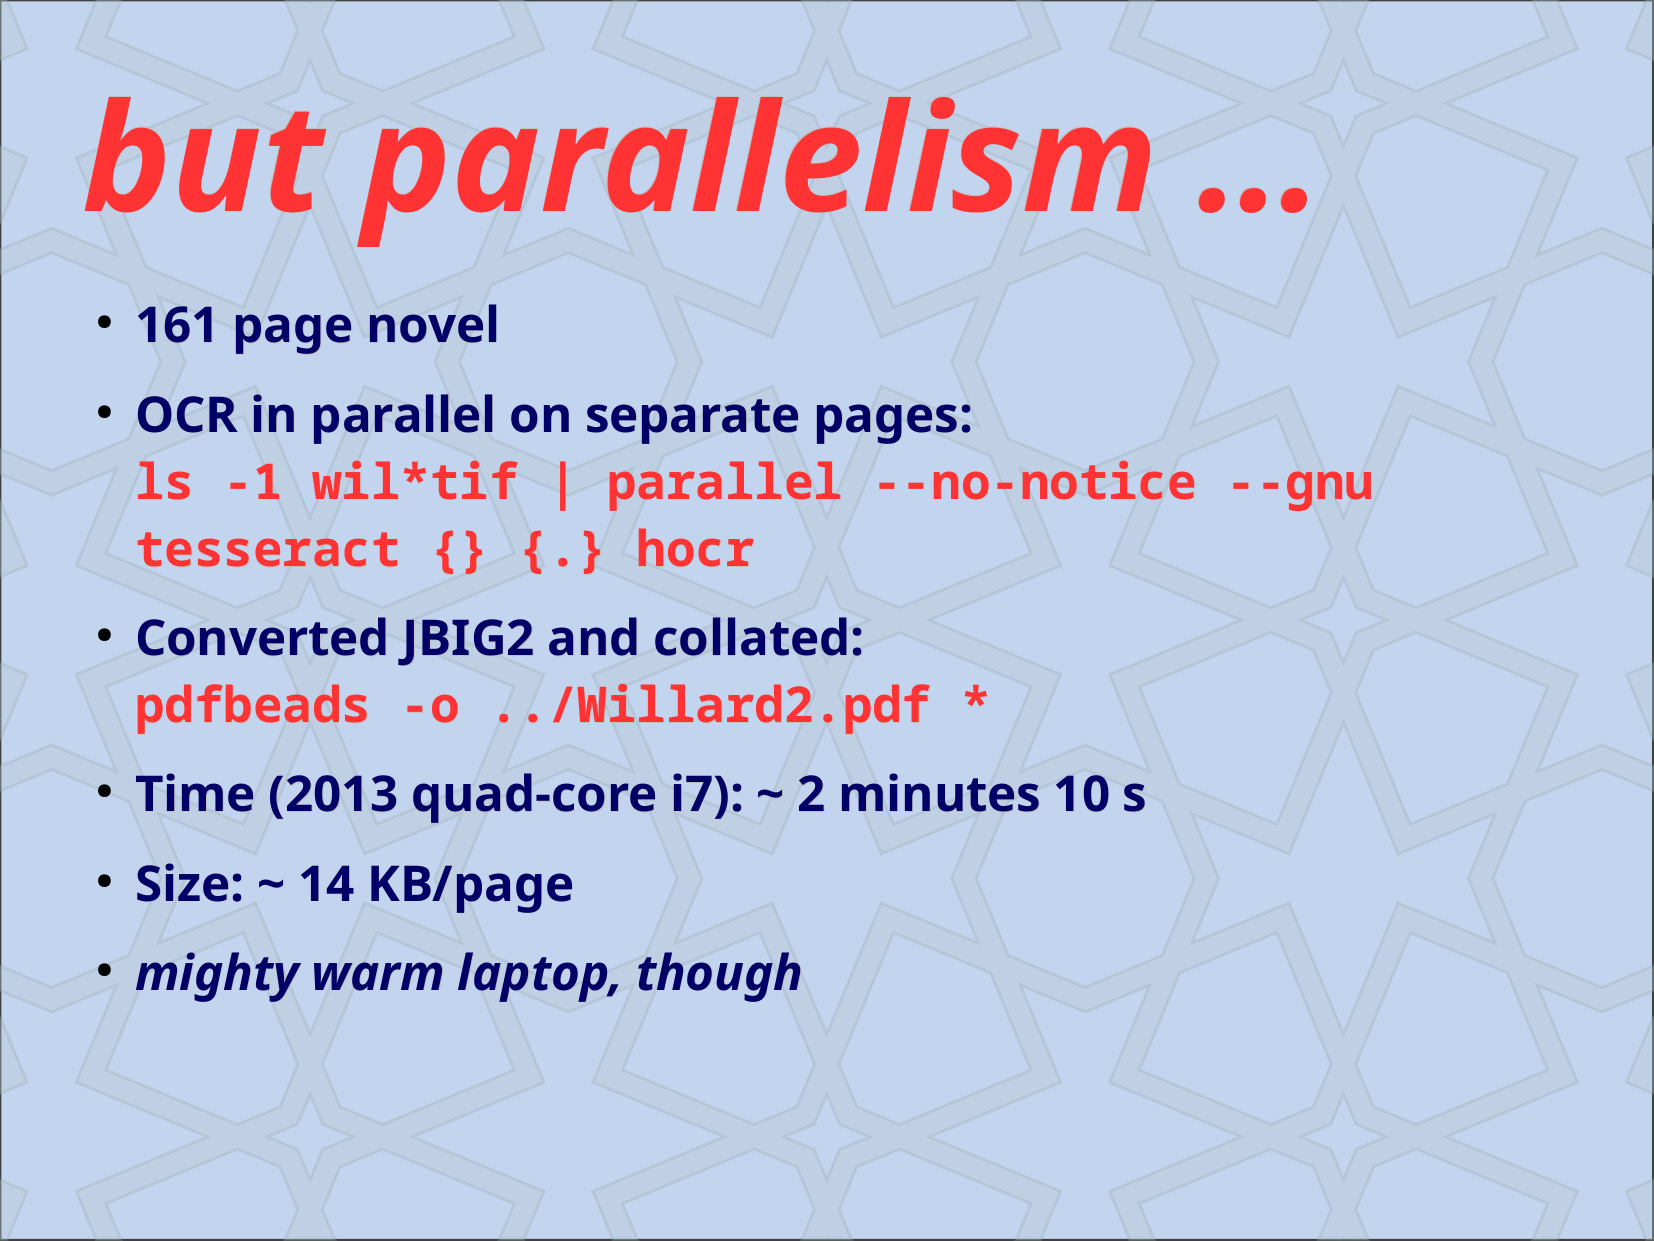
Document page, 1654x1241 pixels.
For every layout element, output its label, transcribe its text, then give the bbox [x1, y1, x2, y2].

title but parallelism … [82, 49, 1571, 257]
list 161 page novel OCR in parallel on separate pages: ls -1 wil*tif | parallel --no-notice --gnu tesseract {} {.} hocr Converted JBIG2 and collated: pdfbeads -o ../Willard2.pdf * Time (2013 quad-core i7): ~ 2 minutes 10 s Size: ~ 14 KB/page mighty warm laptop, though [82, 290, 1571, 1010]
